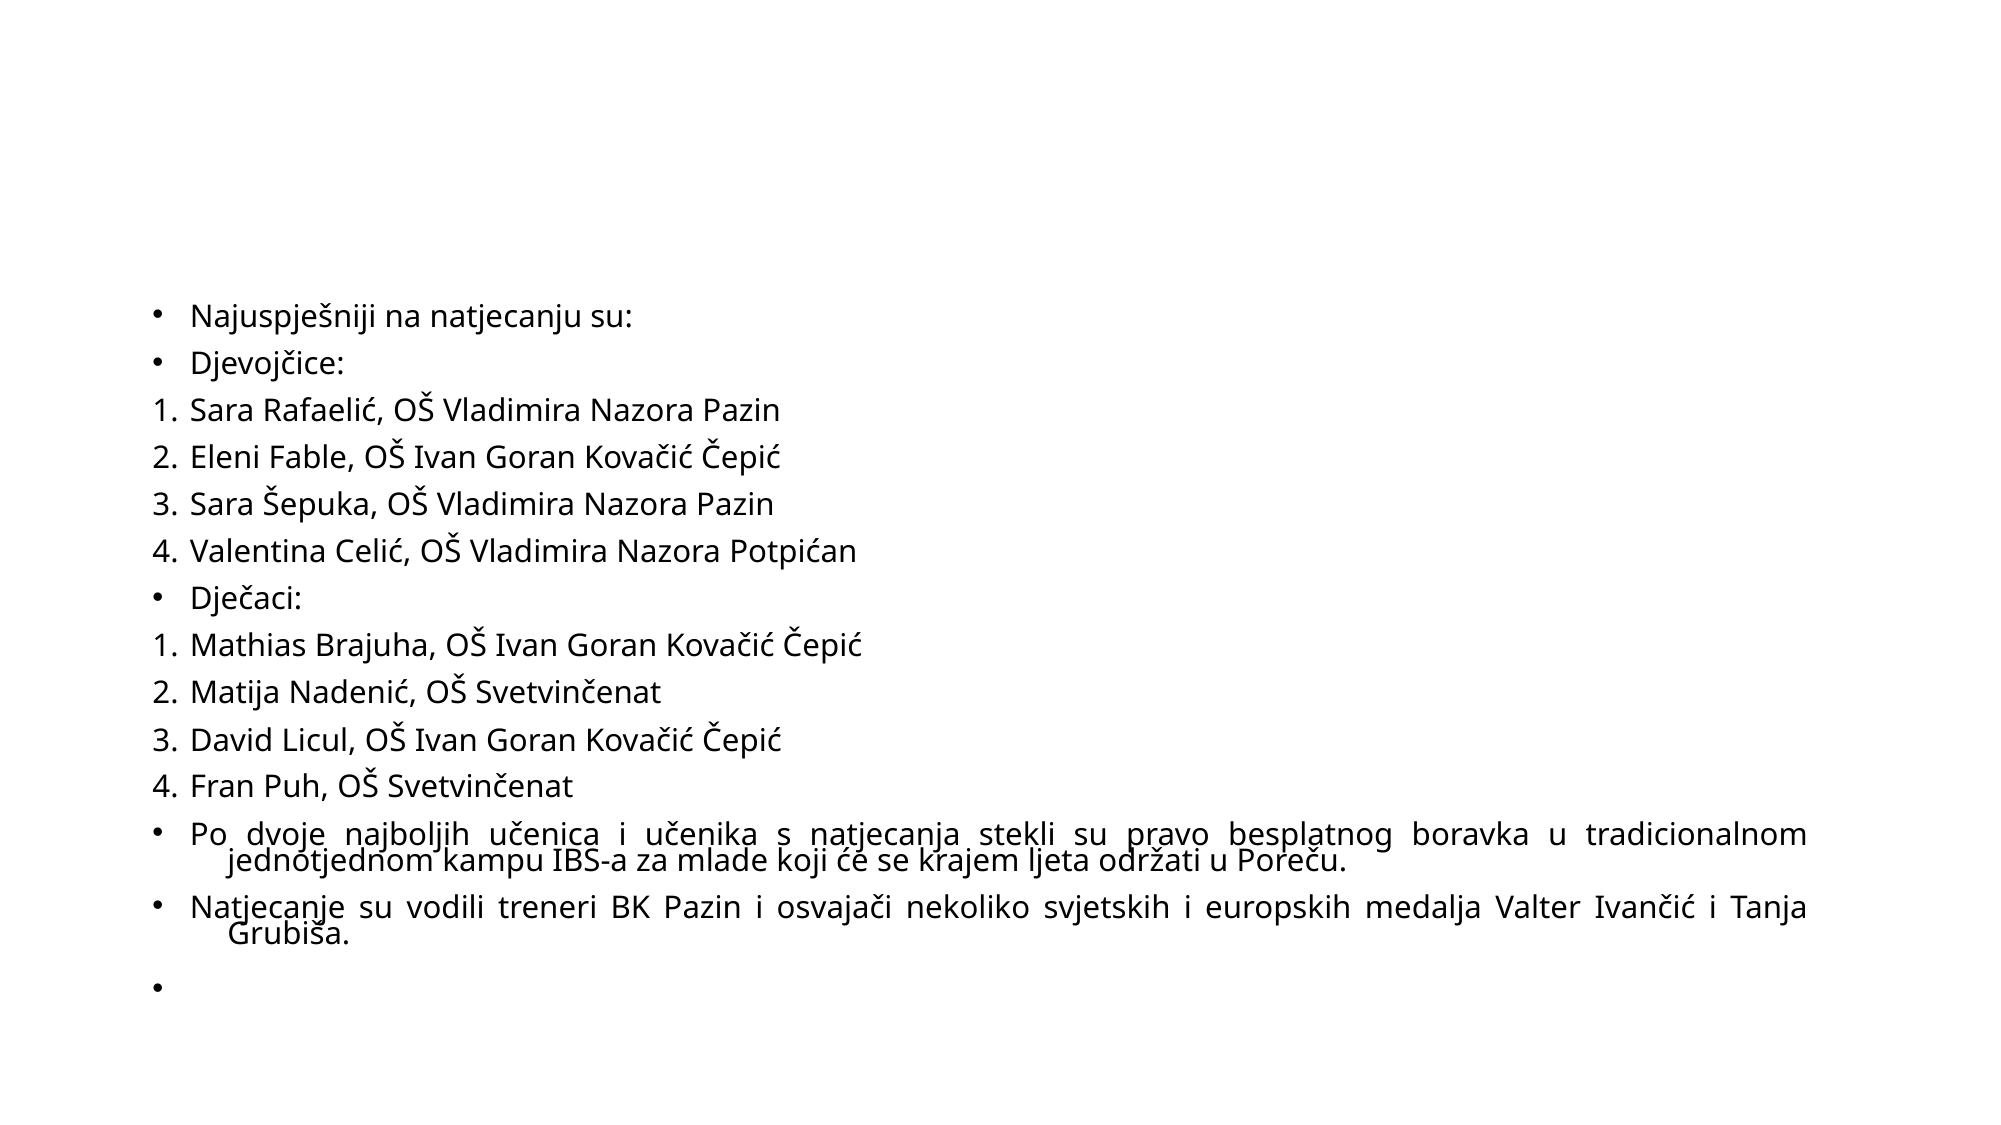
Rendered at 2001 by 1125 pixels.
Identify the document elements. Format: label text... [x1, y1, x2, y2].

list Najuspješniji na natjecanju su: Djevojčice: Sara Rafaelić, OŠ Vladimira Nazora Pazin Eleni Fable, OŠ Ivan Goran Kovačić Čepić Sara Šepuka, OŠ Vladimira Nazora Pazin Valentina Celić, OŠ Vladimira Nazora Potpićan Dječaci: Mathias Brajuha, OŠ Ivan Goran Kovačić Čepić Matija Nadenić, OŠ Svetvinčenat David Licul, OŠ Ivan Goran Kovačić Čepić Fran Puh, OŠ Svetvinčenat Po dvoje najboljih učenica i učenika s natjecanja stekli su pravo besplatnog boravka u tradicionalnom jednotjednom kampu IBS-a za mlade koji će se krajem ljeta održati u Poreču. Natjecanje su vodili treneri BK Pazin i osvajači nekoliko svjetskih i europskih medalja Valter Ivančić i Tanja Grubiša. [137, 299, 1863, 1014]
